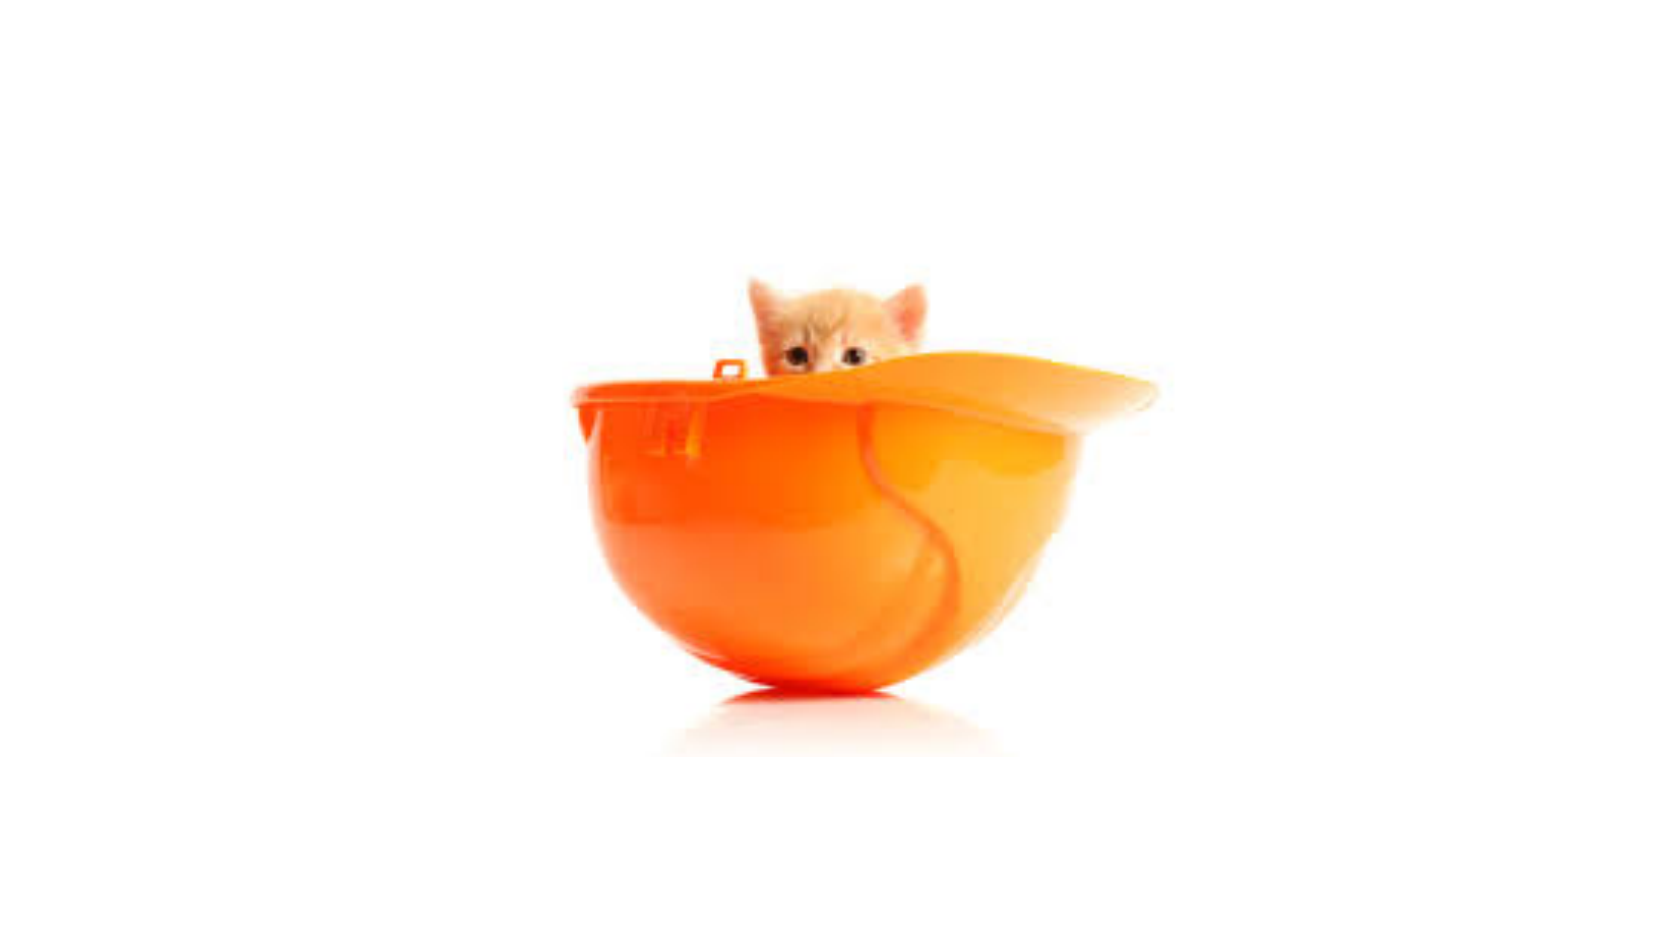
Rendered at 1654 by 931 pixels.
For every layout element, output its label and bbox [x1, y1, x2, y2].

picture [394, 217, 1260, 758]
